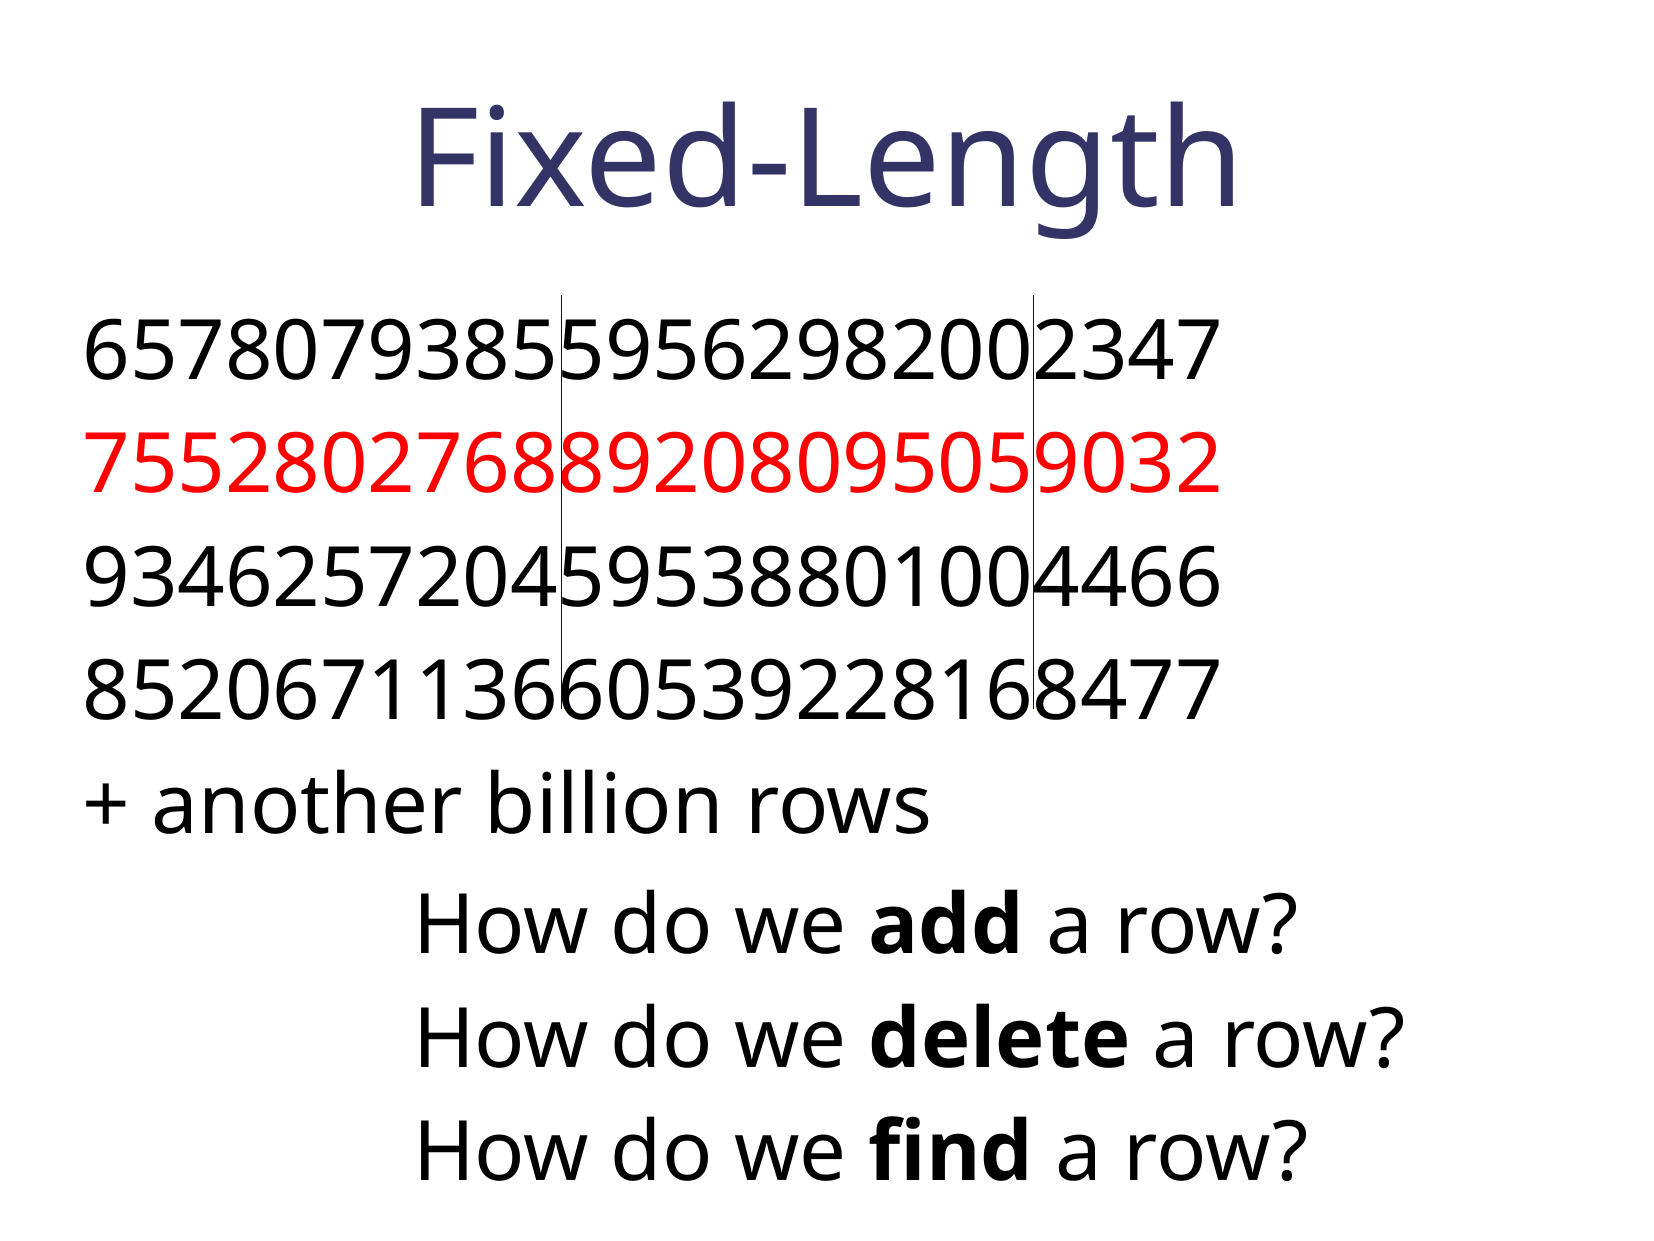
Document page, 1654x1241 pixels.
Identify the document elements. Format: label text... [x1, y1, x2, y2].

subtitle 657807938559562982002347 755280276889208095059032 934625720459538801004466 852067113660539228168477 + another billion rows [82, 290, 1571, 798]
text_box How do we add a row? How do we delete a row? How do we find a row? [413, 864, 1565, 1241]
title Fixed-Length [82, 56, 1571, 250]
